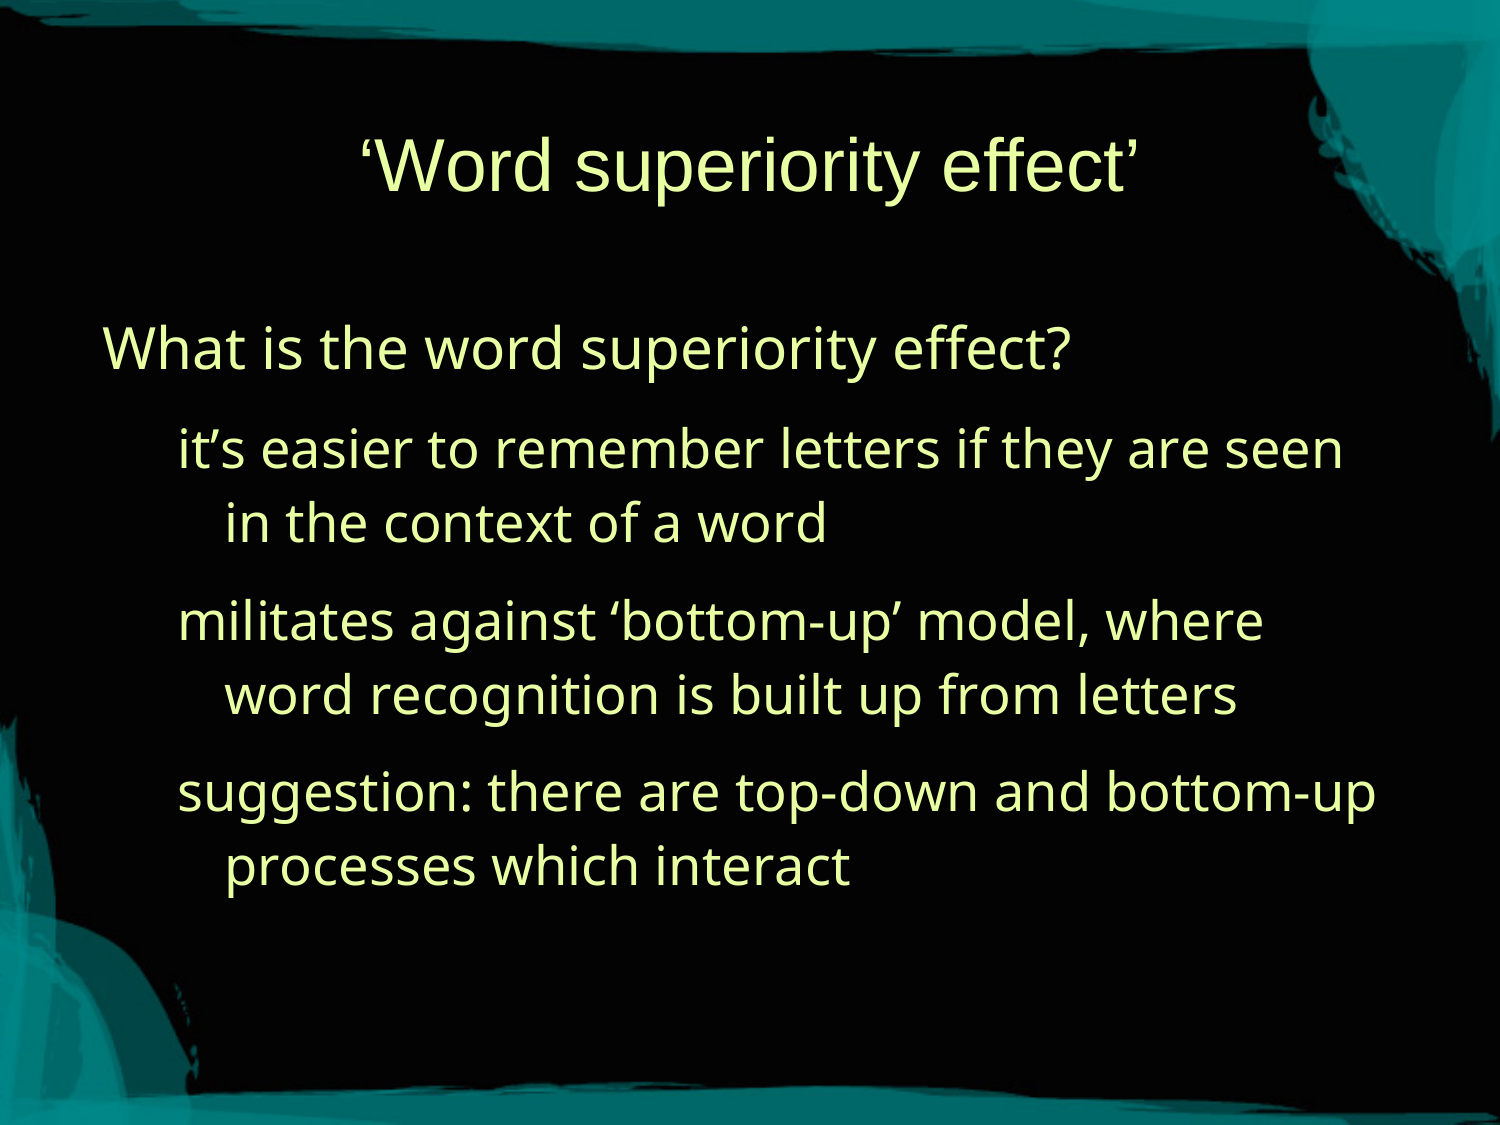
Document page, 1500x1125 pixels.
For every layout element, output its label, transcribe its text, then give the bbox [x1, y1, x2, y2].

list What is the word superiority effect? it’s easier to remember letters if they are seen in the context of a word militates against ‘bottom-up’ model, where word recognition is built up from letters suggestion: there are top-down and bottom-up processes which interact [87, 299, 1413, 1026]
title ‘Word superiority effect’ [87, 69, 1413, 263]
picture [0, 0, 1500, 1125]
